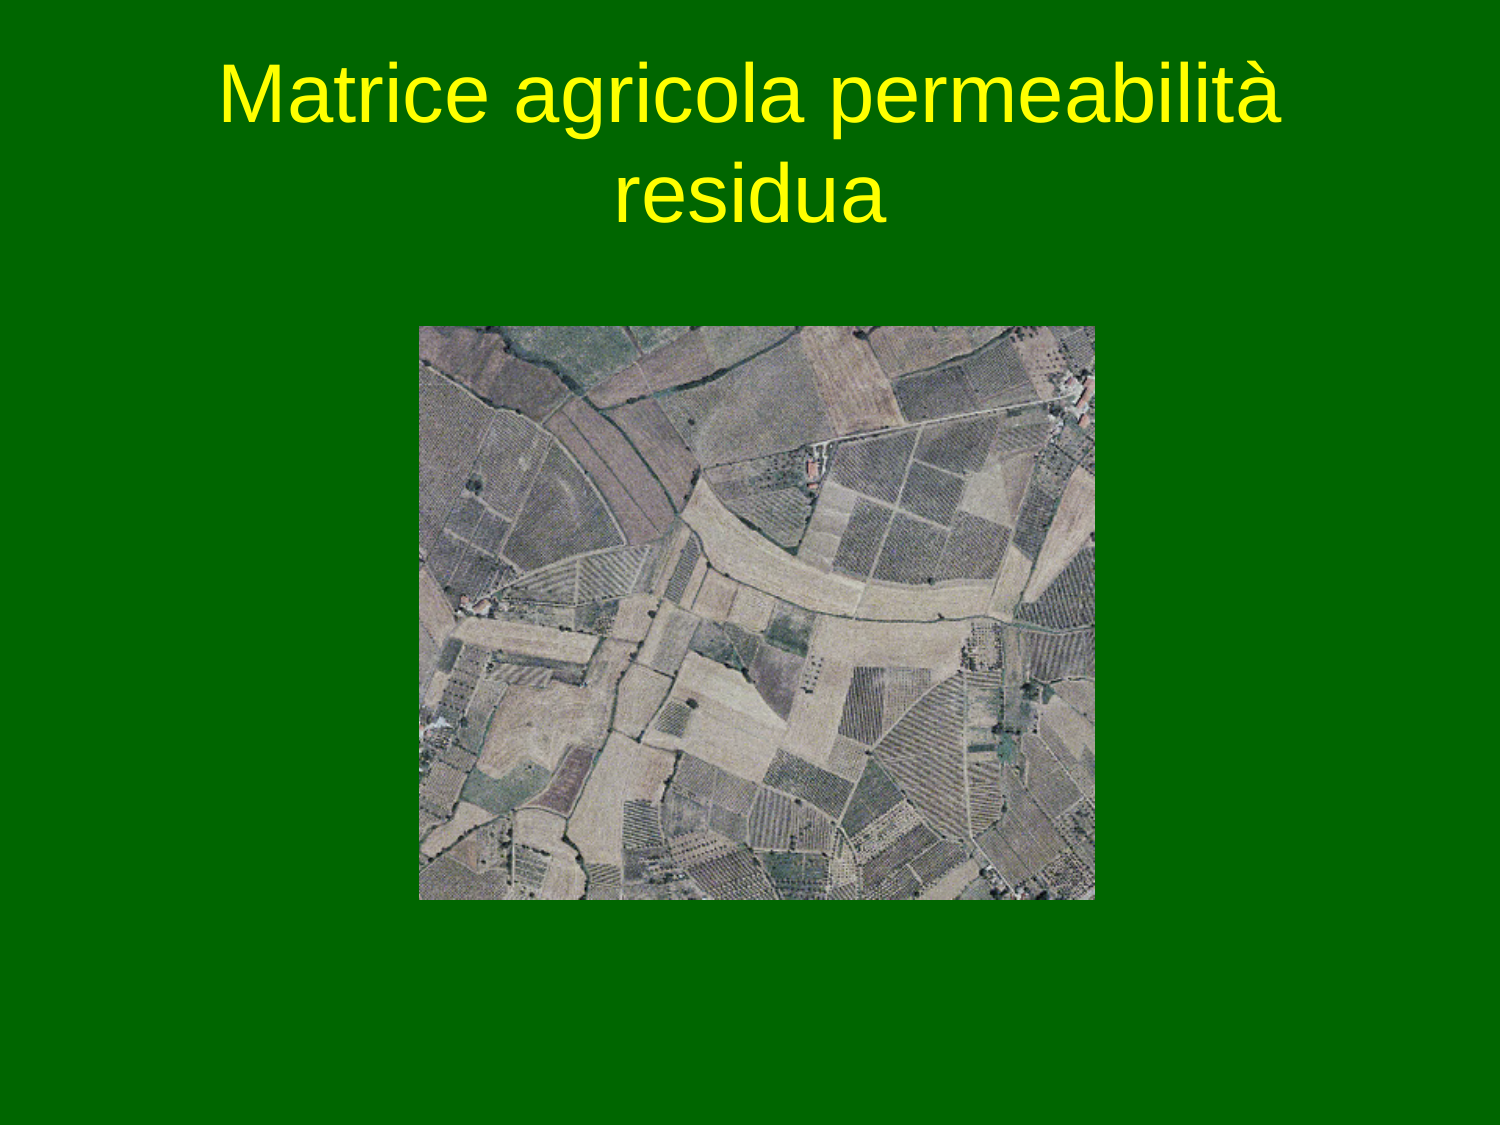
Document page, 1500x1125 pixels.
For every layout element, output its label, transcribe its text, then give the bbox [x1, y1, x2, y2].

title Matrice agricola permeabilità residua [75, 31, 1426, 247]
picture [419, 326, 1095, 900]
